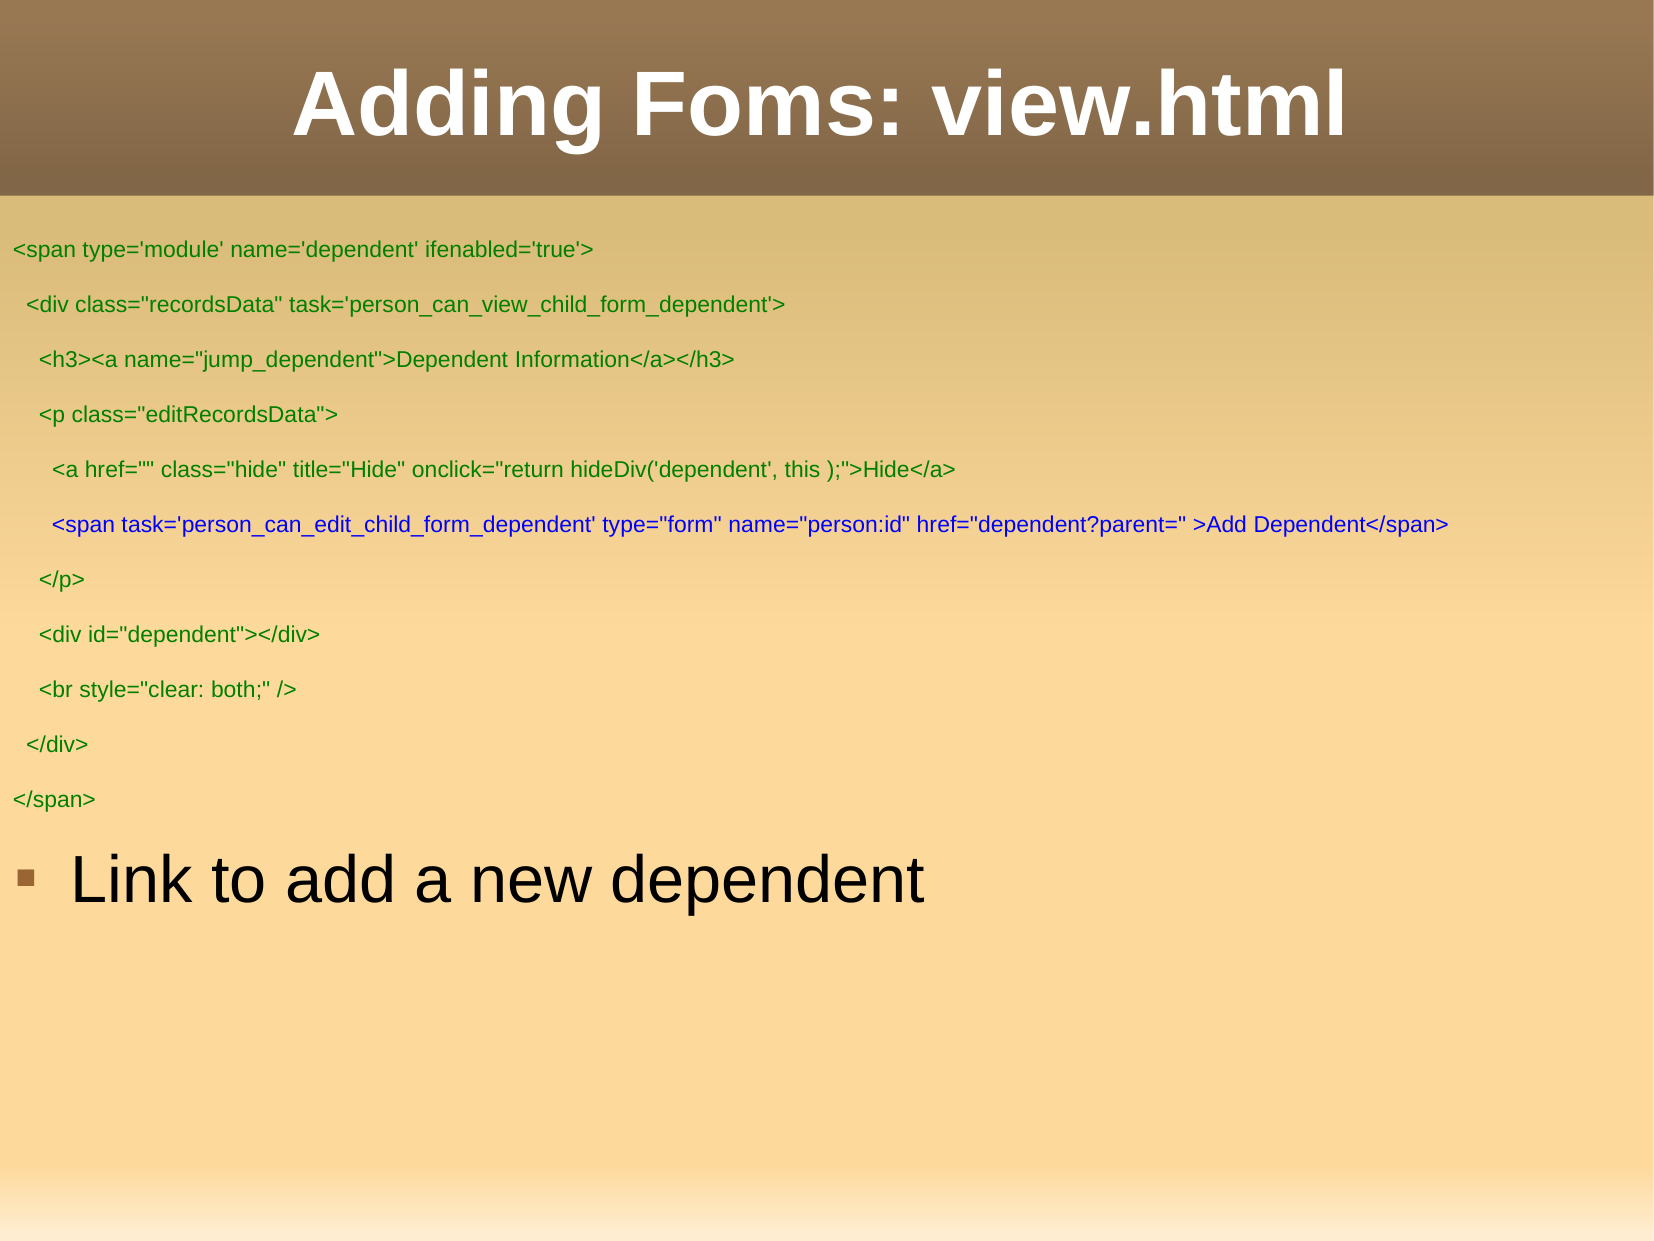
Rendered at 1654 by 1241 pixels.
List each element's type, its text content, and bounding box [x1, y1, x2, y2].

picture [0, 0, 1654, 1241]
list <span type='module' name='dependent' ifenabled='true'> <div class="recordsData" task='person_can_view_child_form_dependent'> <h3><a name="jump_dependent">Dependent Information</a></h3> <p class="editRecordsData"> <a href="" class="hide" title="Hide" onclick="return hideDiv('dependent', this );">Hide</a> <span task='person_can_edit_child_form_dependent' type="form" name="person:id" href="dependent?parent=" >Add Dependent</span> </p> <div id="dependent"></div> <br style="clear: both;" /> </div> </span> Link to add a new dependent [0, 236, 1651, 1041]
title Adding Foms: view.html [76, 7, 1565, 200]
